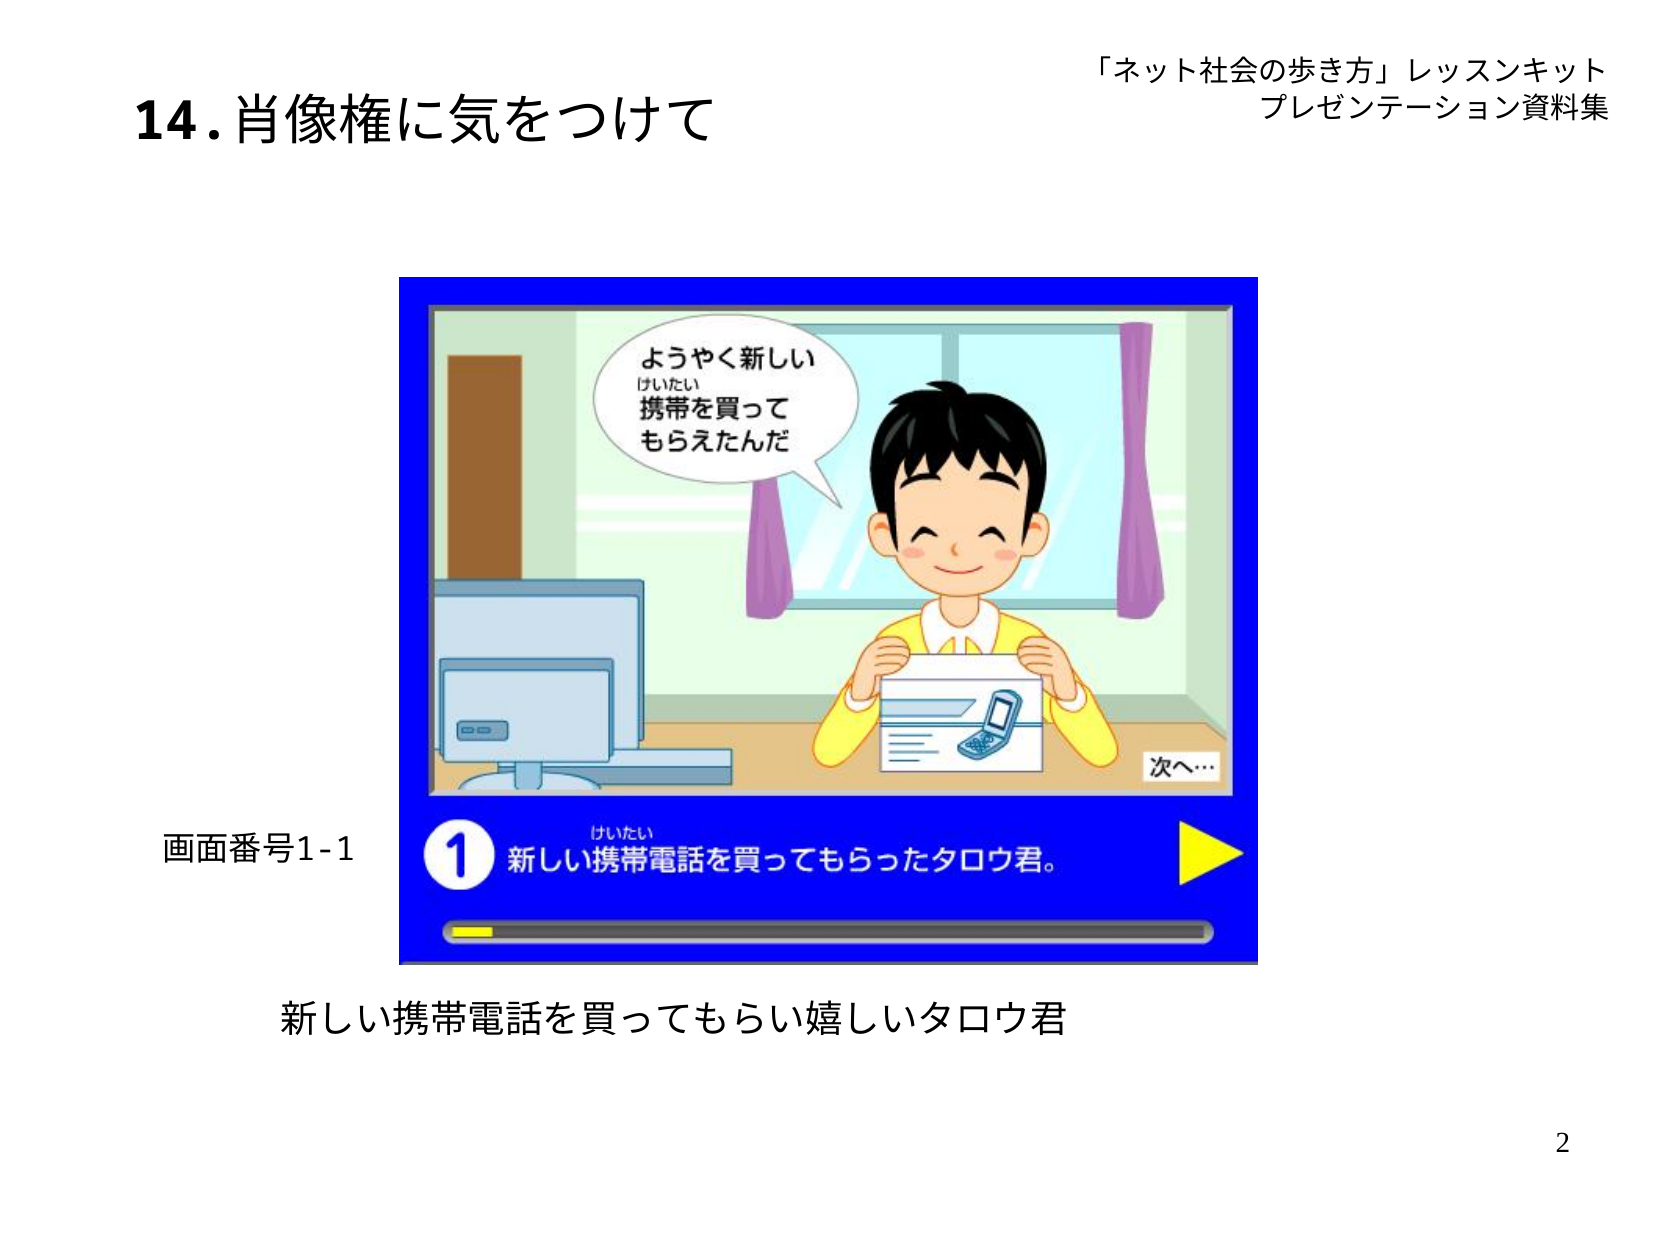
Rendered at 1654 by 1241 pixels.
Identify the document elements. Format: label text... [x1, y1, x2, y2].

text_box 画面番号1-1 [147, 826, 384, 875]
text_box 14.肖像権に気をつけて [118, 88, 1093, 158]
text_box 新しい携帯電話を買ってもらい嬉しいタロウ君 [265, 981, 1329, 1051]
text_box 「ネット社会の歩き方」レッスンキット プレゼンテーション資料集 [1062, 44, 1625, 134]
picture [399, 277, 1258, 965]
